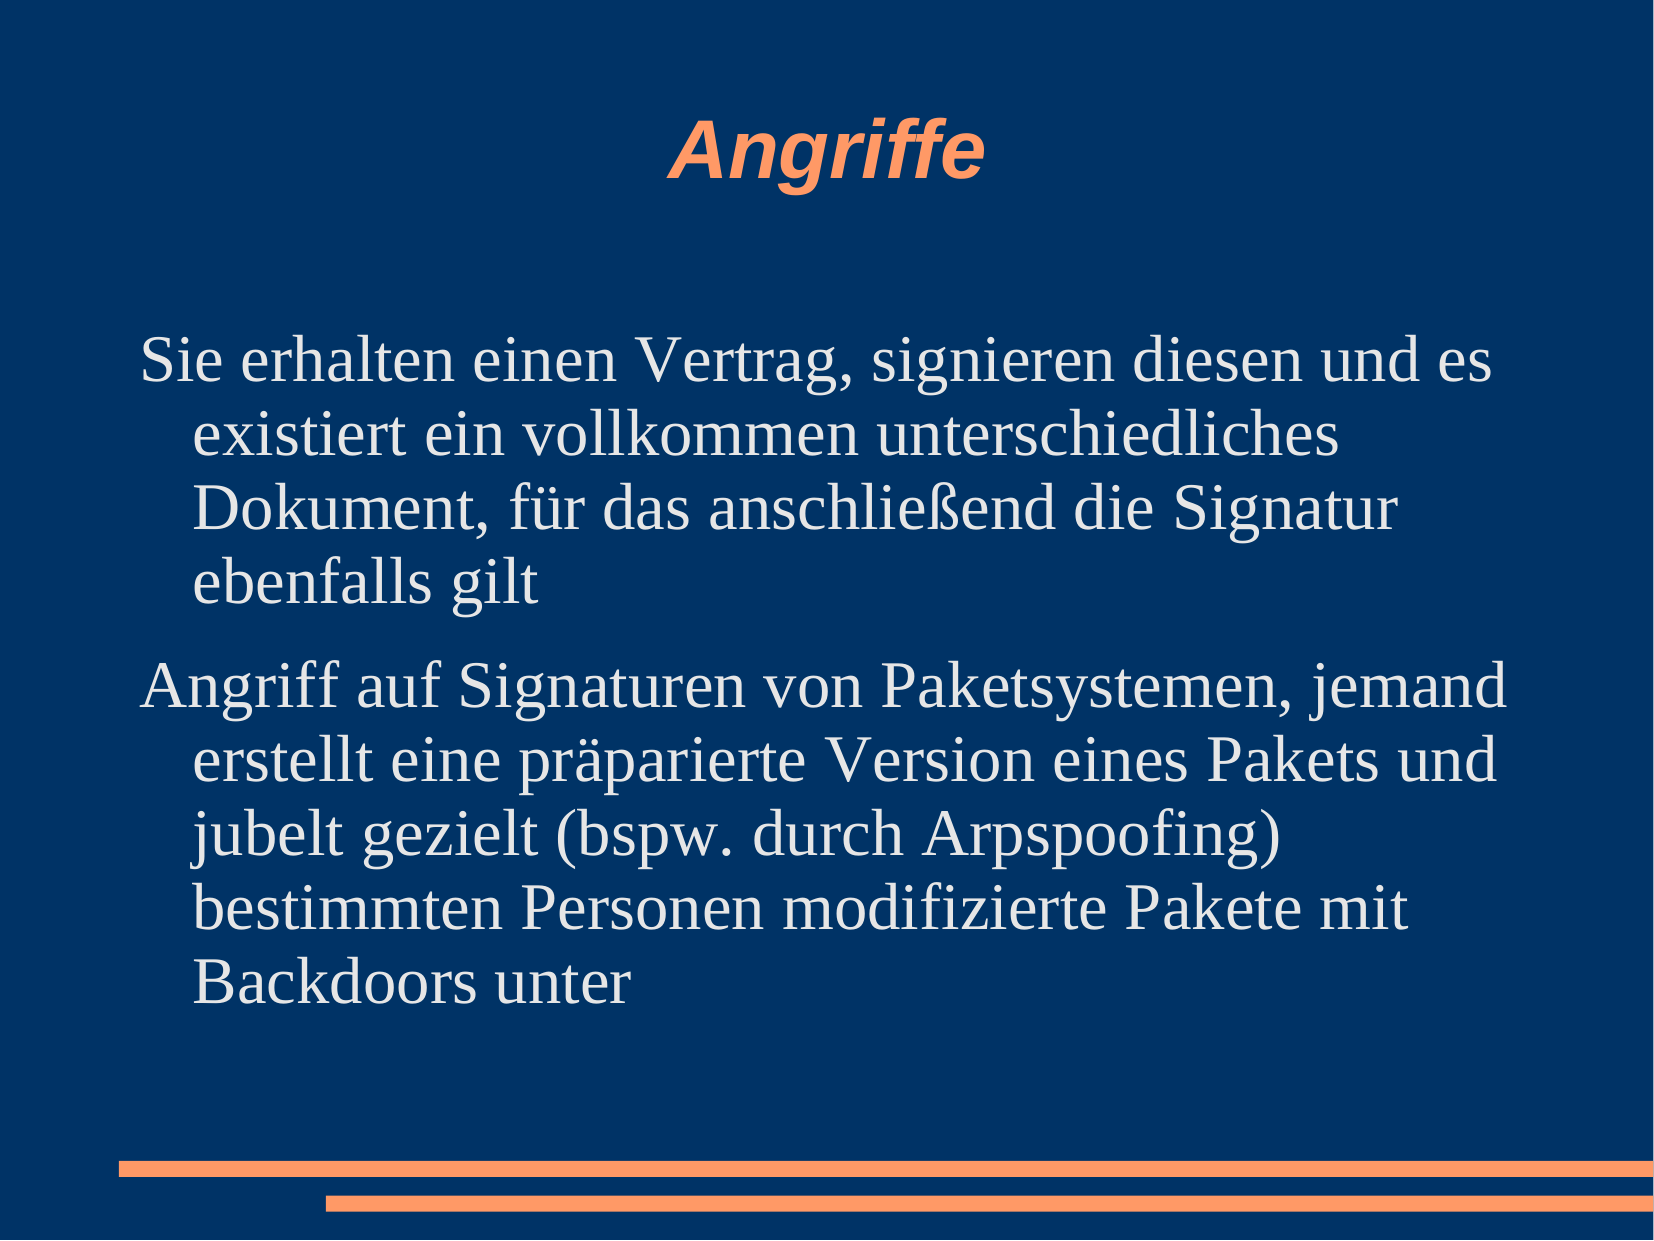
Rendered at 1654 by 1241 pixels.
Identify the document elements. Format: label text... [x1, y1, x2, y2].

title Angriffe [121, 46, 1534, 254]
list Sie erhalten einen Vertrag, signieren diesen und es existiert ein vollkommen unterschiedliches Dokument, für das anschließend die Signatur ebenfalls gilt Angriff auf Signaturen von Paketsystemen, jemand erstellt eine präparierte Version eines Pakets und jubelt gezielt (bspw. durch Arpspoofing) bestimmten Personen modifizierte Pakete mit Backdoors unter [121, 322, 1561, 1133]
